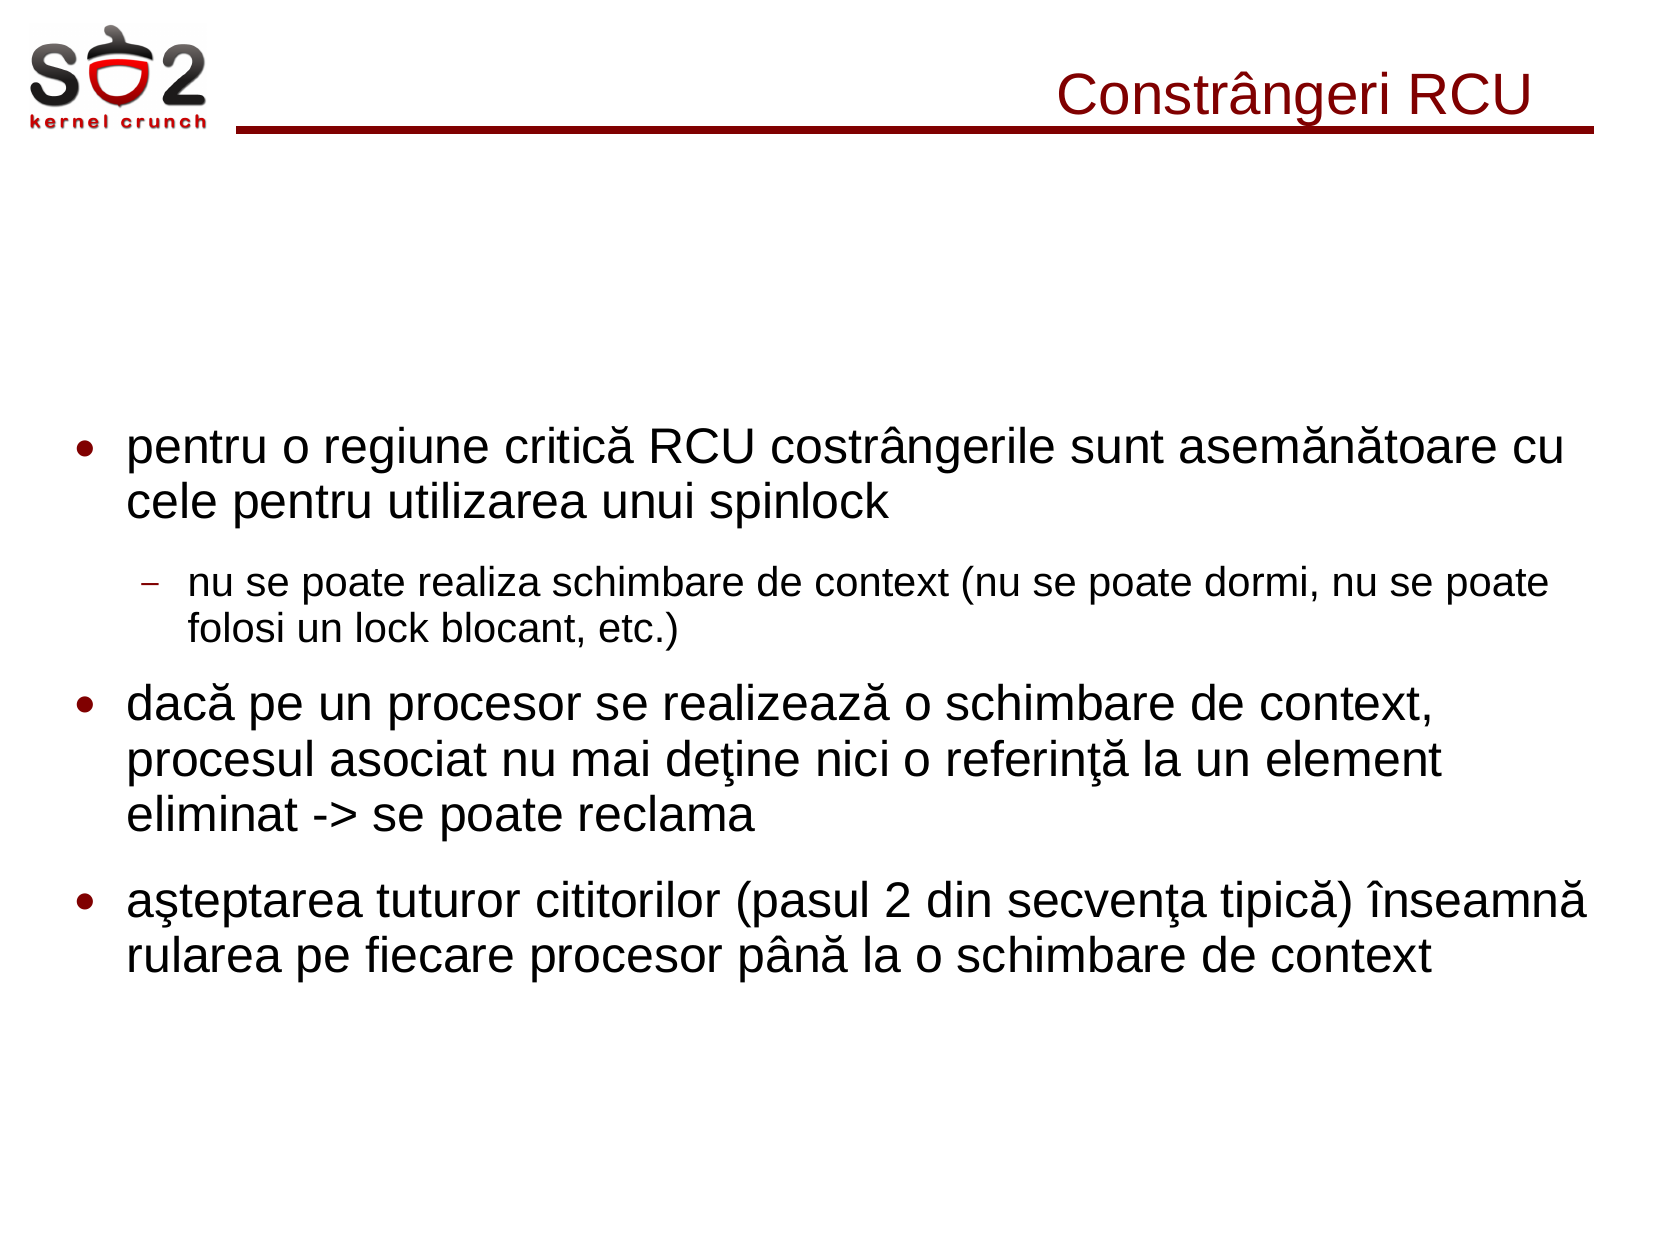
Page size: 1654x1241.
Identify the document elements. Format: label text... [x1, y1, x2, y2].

title Constrângeri RCU [121, 11, 1534, 153]
list pentru o regiune critică RCU costrângerile sunt asemănătoare cu cele pentru utilizarea unui spinlock nu se poate realiza schimbare de context (nu se poate dormi, nu se poate folosi un lock blocant, etc.) dacă pe un procesor se realizează o schimbare de context, procesul asociat nu mai deţine nici o referinţă la un element eliminat -> se poate reclama aşteptarea tuturor cititorilor (pasul 2 din secvenţa tipică) înseamnă rularea pe fiecare procesor până la o schimbare de context [55, 153, 1592, 1241]
picture [29, 23, 121, 130]
